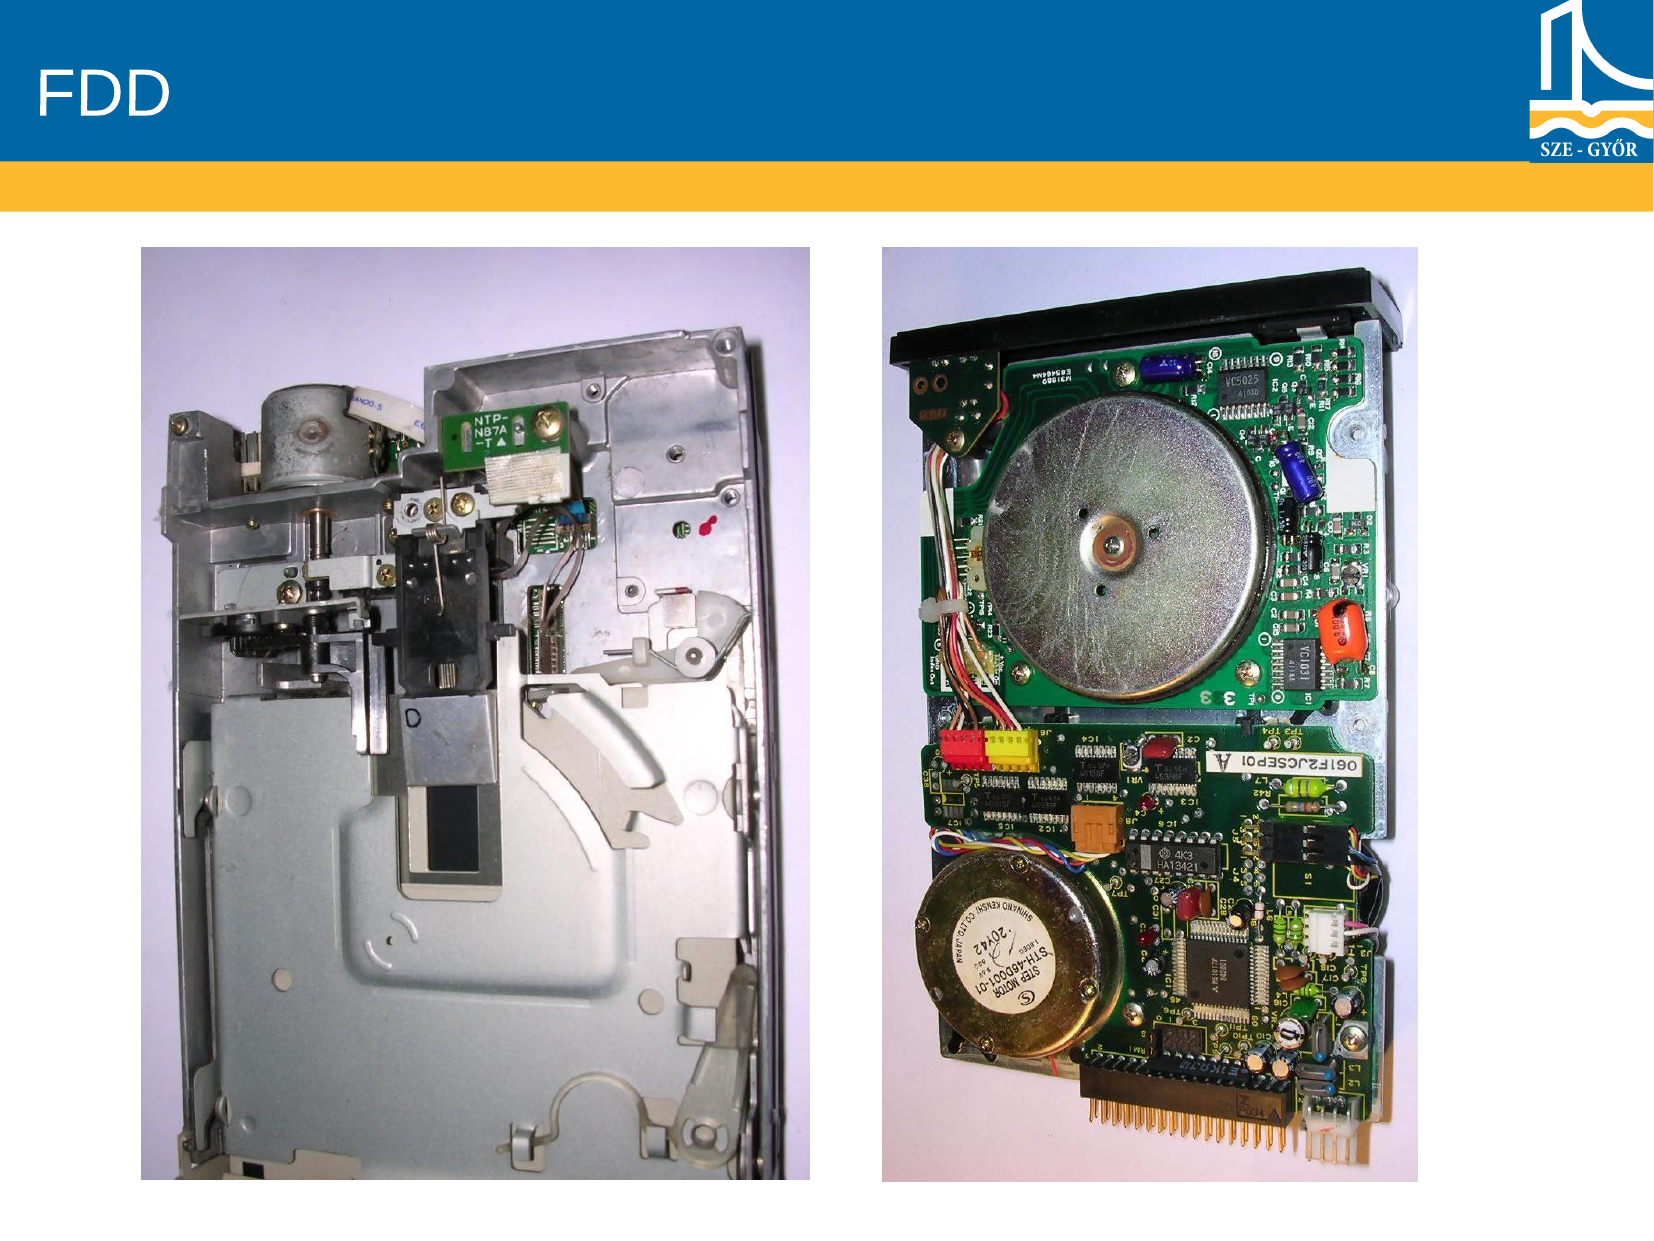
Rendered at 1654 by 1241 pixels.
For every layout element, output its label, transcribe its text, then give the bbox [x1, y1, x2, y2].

picture [1529, 0, 1654, 163]
text_box FDD [34, 48, 1524, 144]
picture [882, 247, 1418, 1182]
picture [141, 247, 810, 1180]
